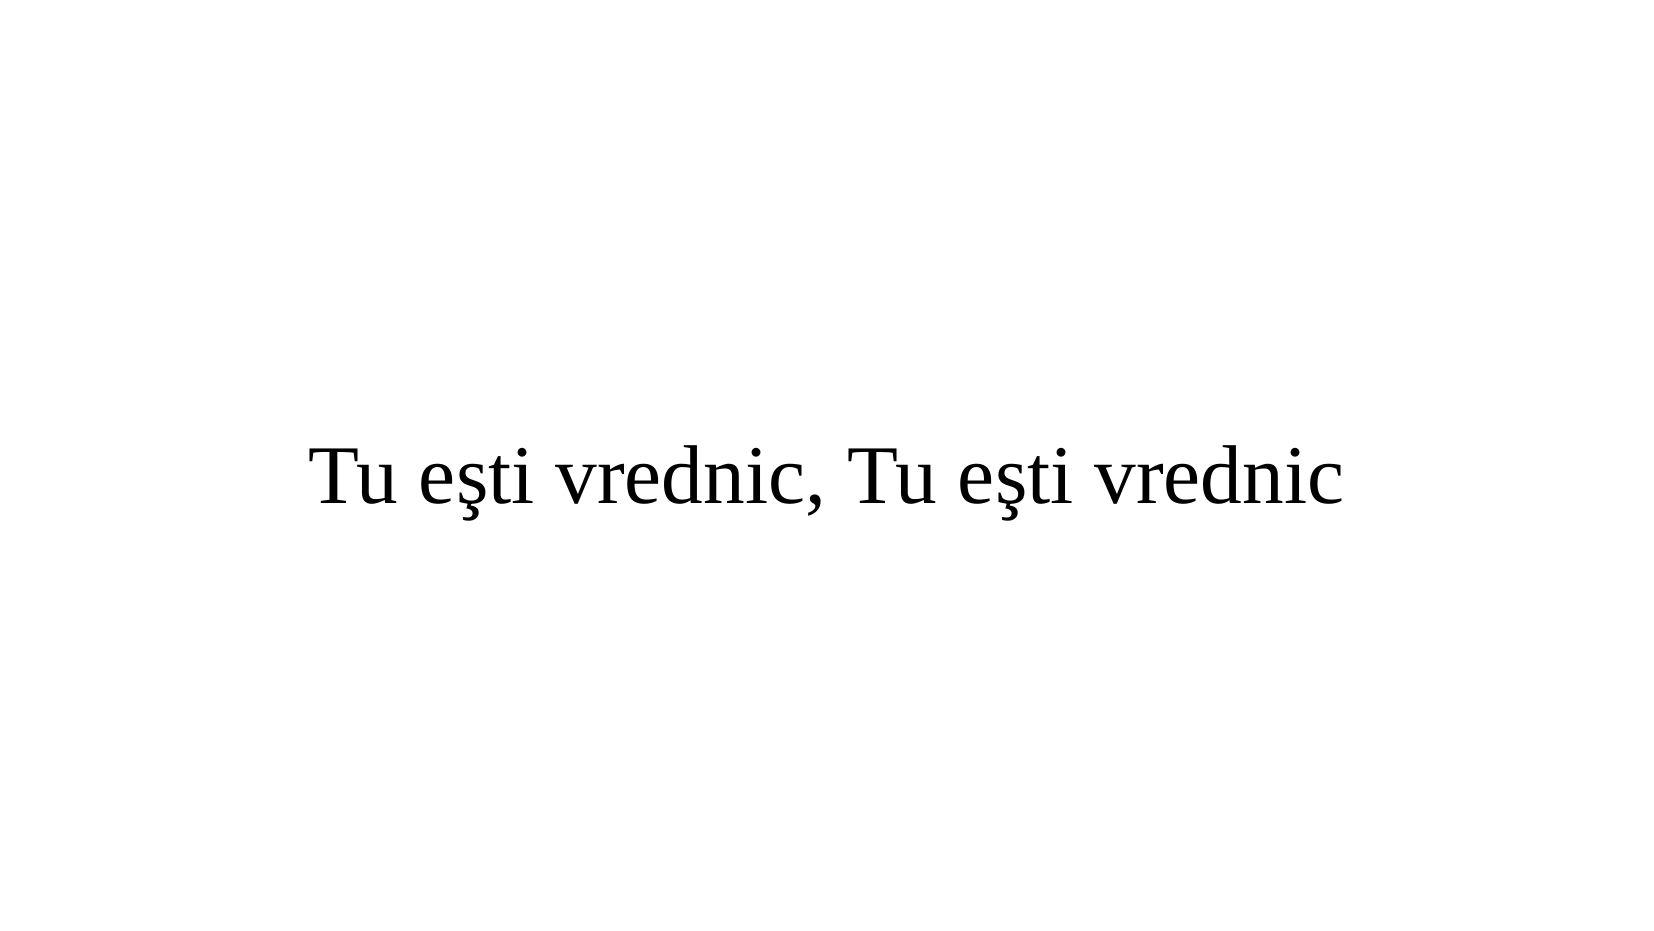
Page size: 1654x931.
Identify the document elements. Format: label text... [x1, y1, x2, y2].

title Tu eşti vrednic, Tu eşti vrednic [165, 420, 1489, 521]
